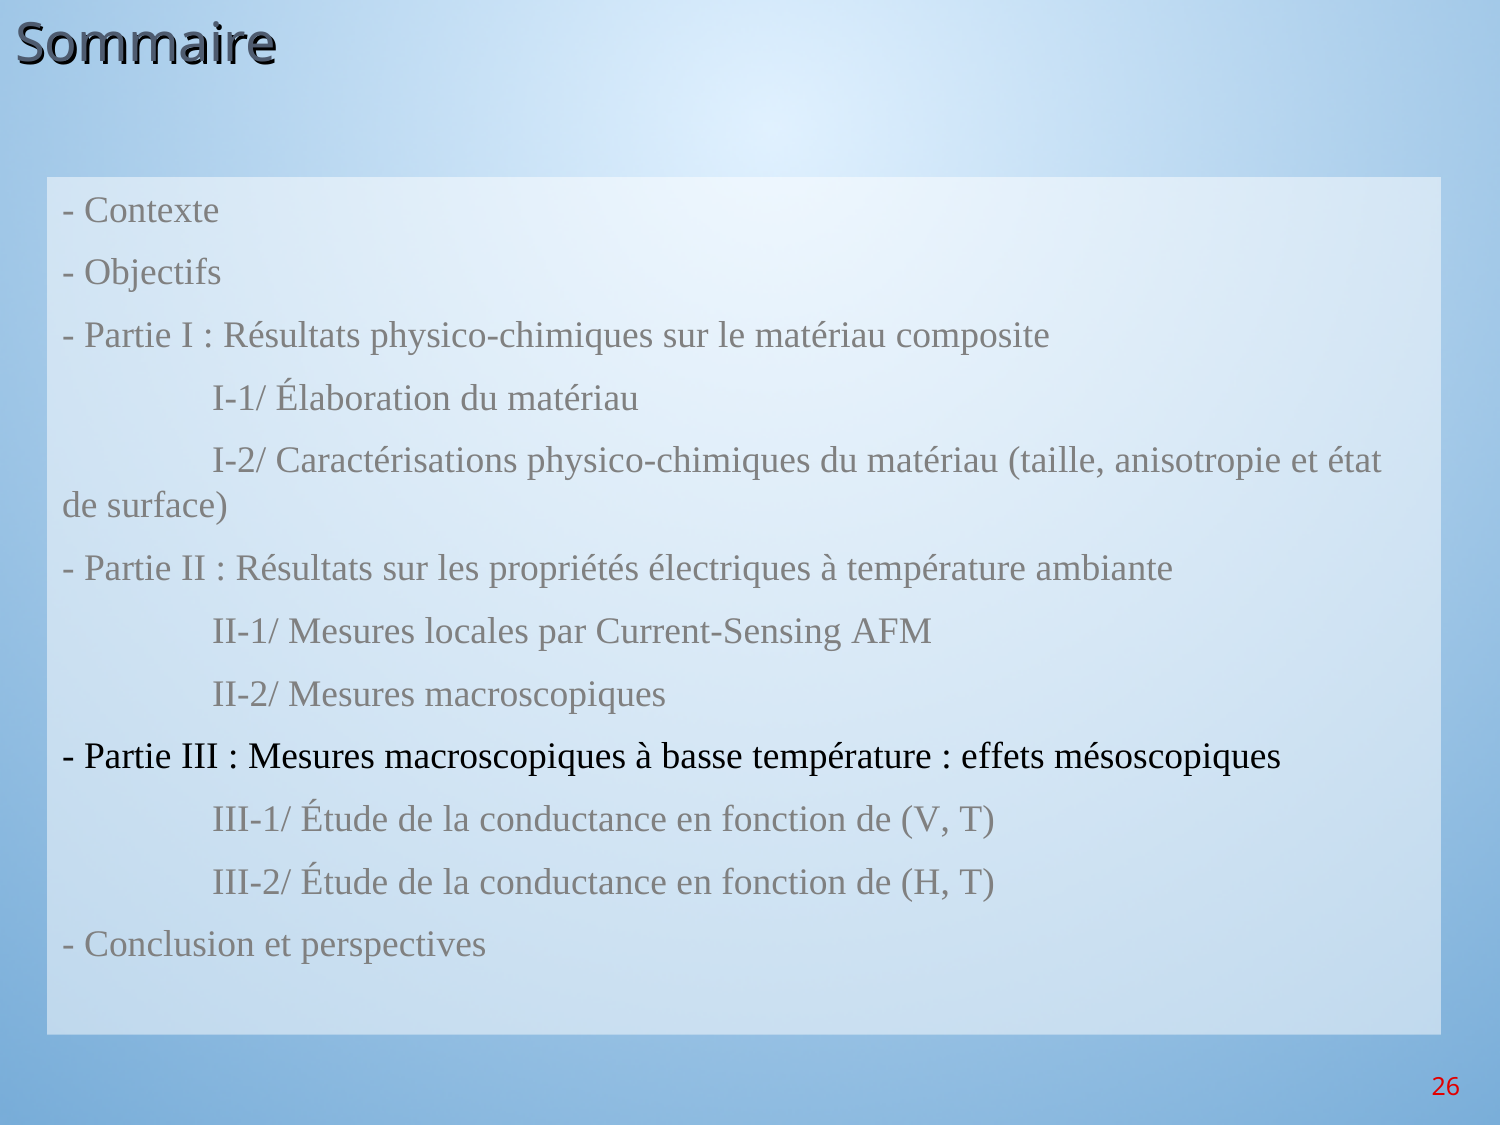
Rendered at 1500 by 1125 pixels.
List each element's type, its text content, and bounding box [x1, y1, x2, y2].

title Sommaire [0, 0, 1489, 83]
picture [0, 0, 1500, 1125]
text_box - Contexte - Objectifs - Partie I : Résultats physico-chimiques sur le matériau composite I-1/ Élaboration du matériau I-2/ Caractérisations physico-chimiques du matériau (taille, anisotropie et état de surface) - Partie II : Résultats sur les propriétés électriques à température ambiante II-1/ Mesures locales par Current-Sensing AFM II-2/ Mesures macroscopiques - Partie III : Mesures macroscopiques à basse température : effets mésoscopiques III-1/ Étude de la conductance en fonction de (V, T) III-2/ Étude de la conductance en fonction de (H, T) - Conclusion et perspectives [47, 177, 1441, 1035]
text_box <numéro> [1349, 1062, 1476, 1103]
